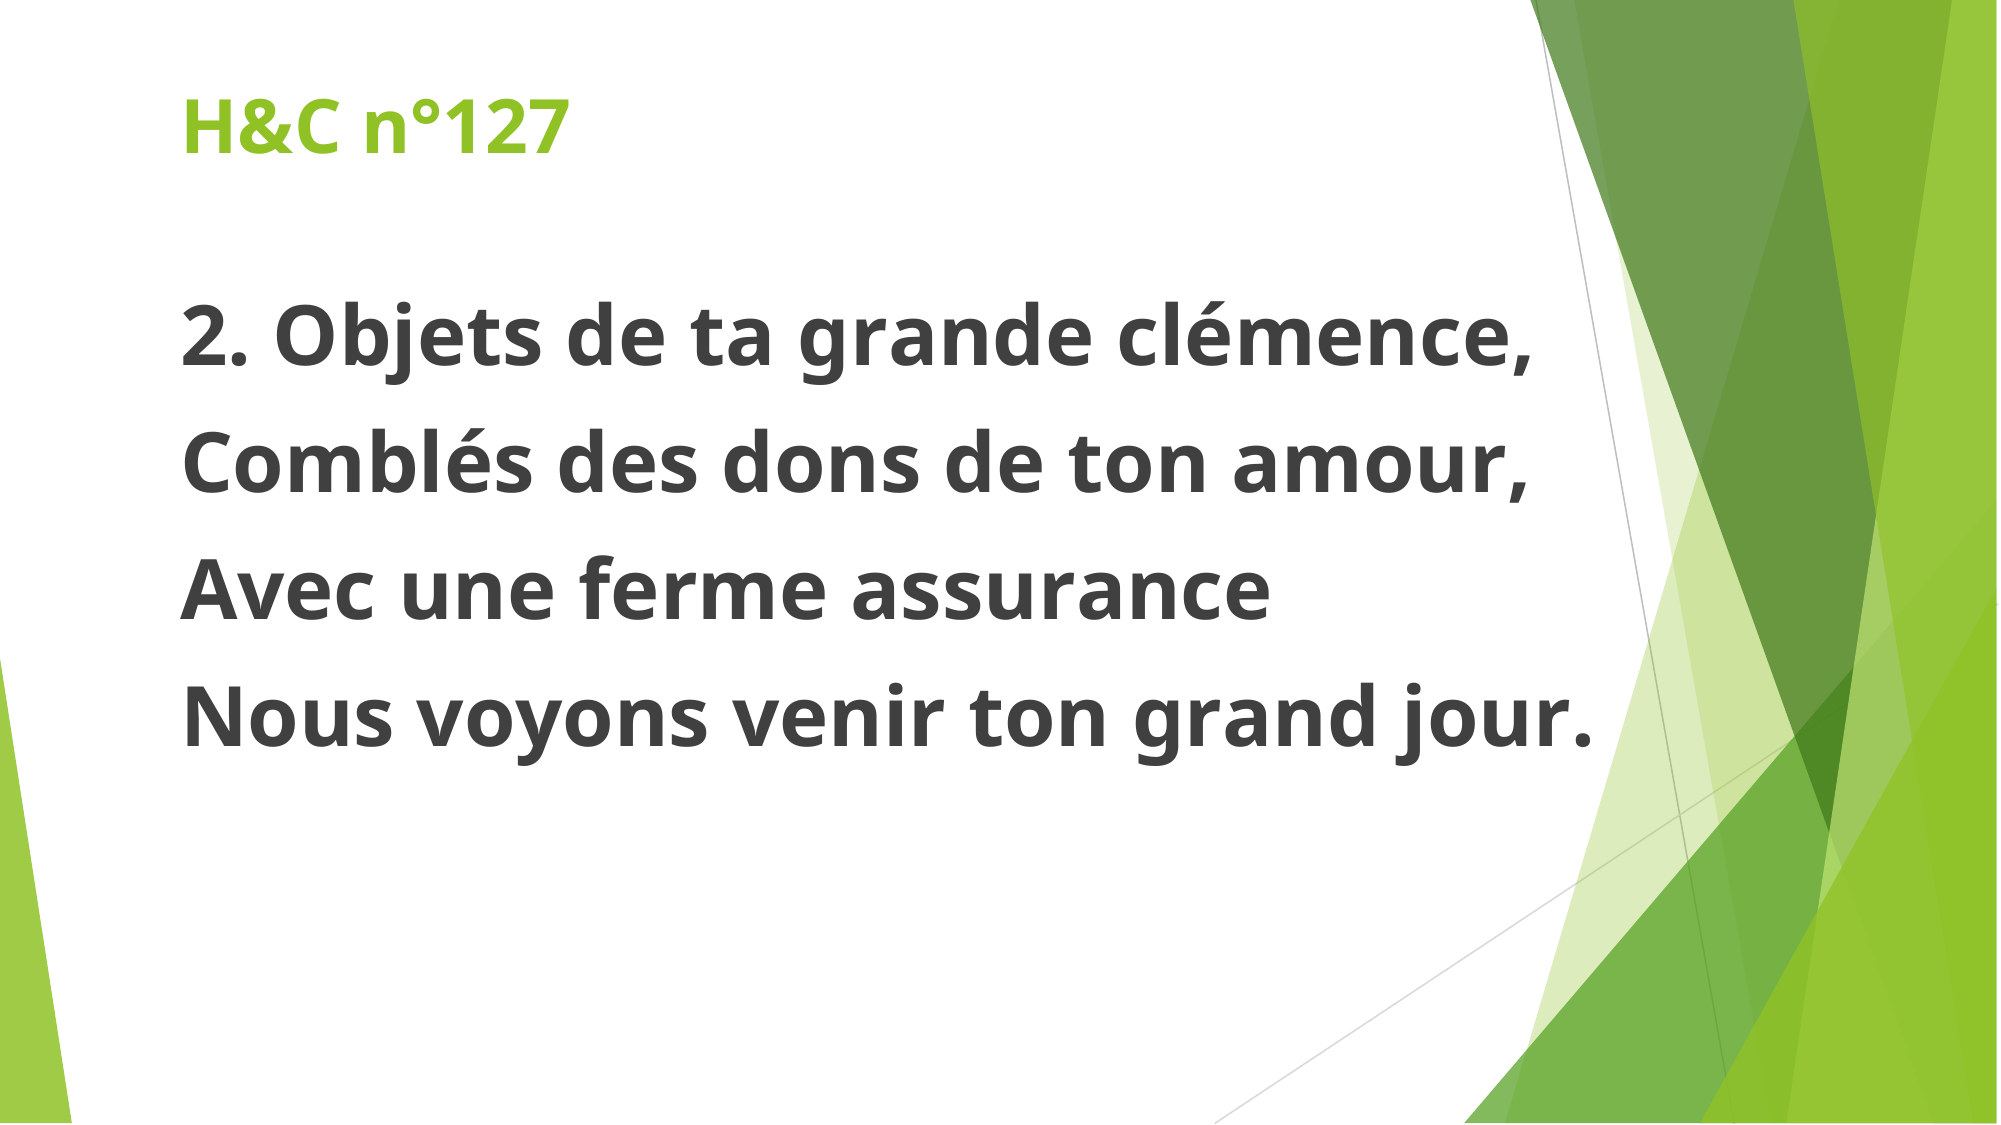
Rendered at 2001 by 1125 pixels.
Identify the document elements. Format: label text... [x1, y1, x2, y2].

text_box 2. Objets de ta grande clémence, Comblés des dons de ton amour, Avec une ferme assurance Nous voyons venir ton grand jour. [165, 259, 2001, 1037]
text_box H&C n°127 [165, 70, 1522, 178]
